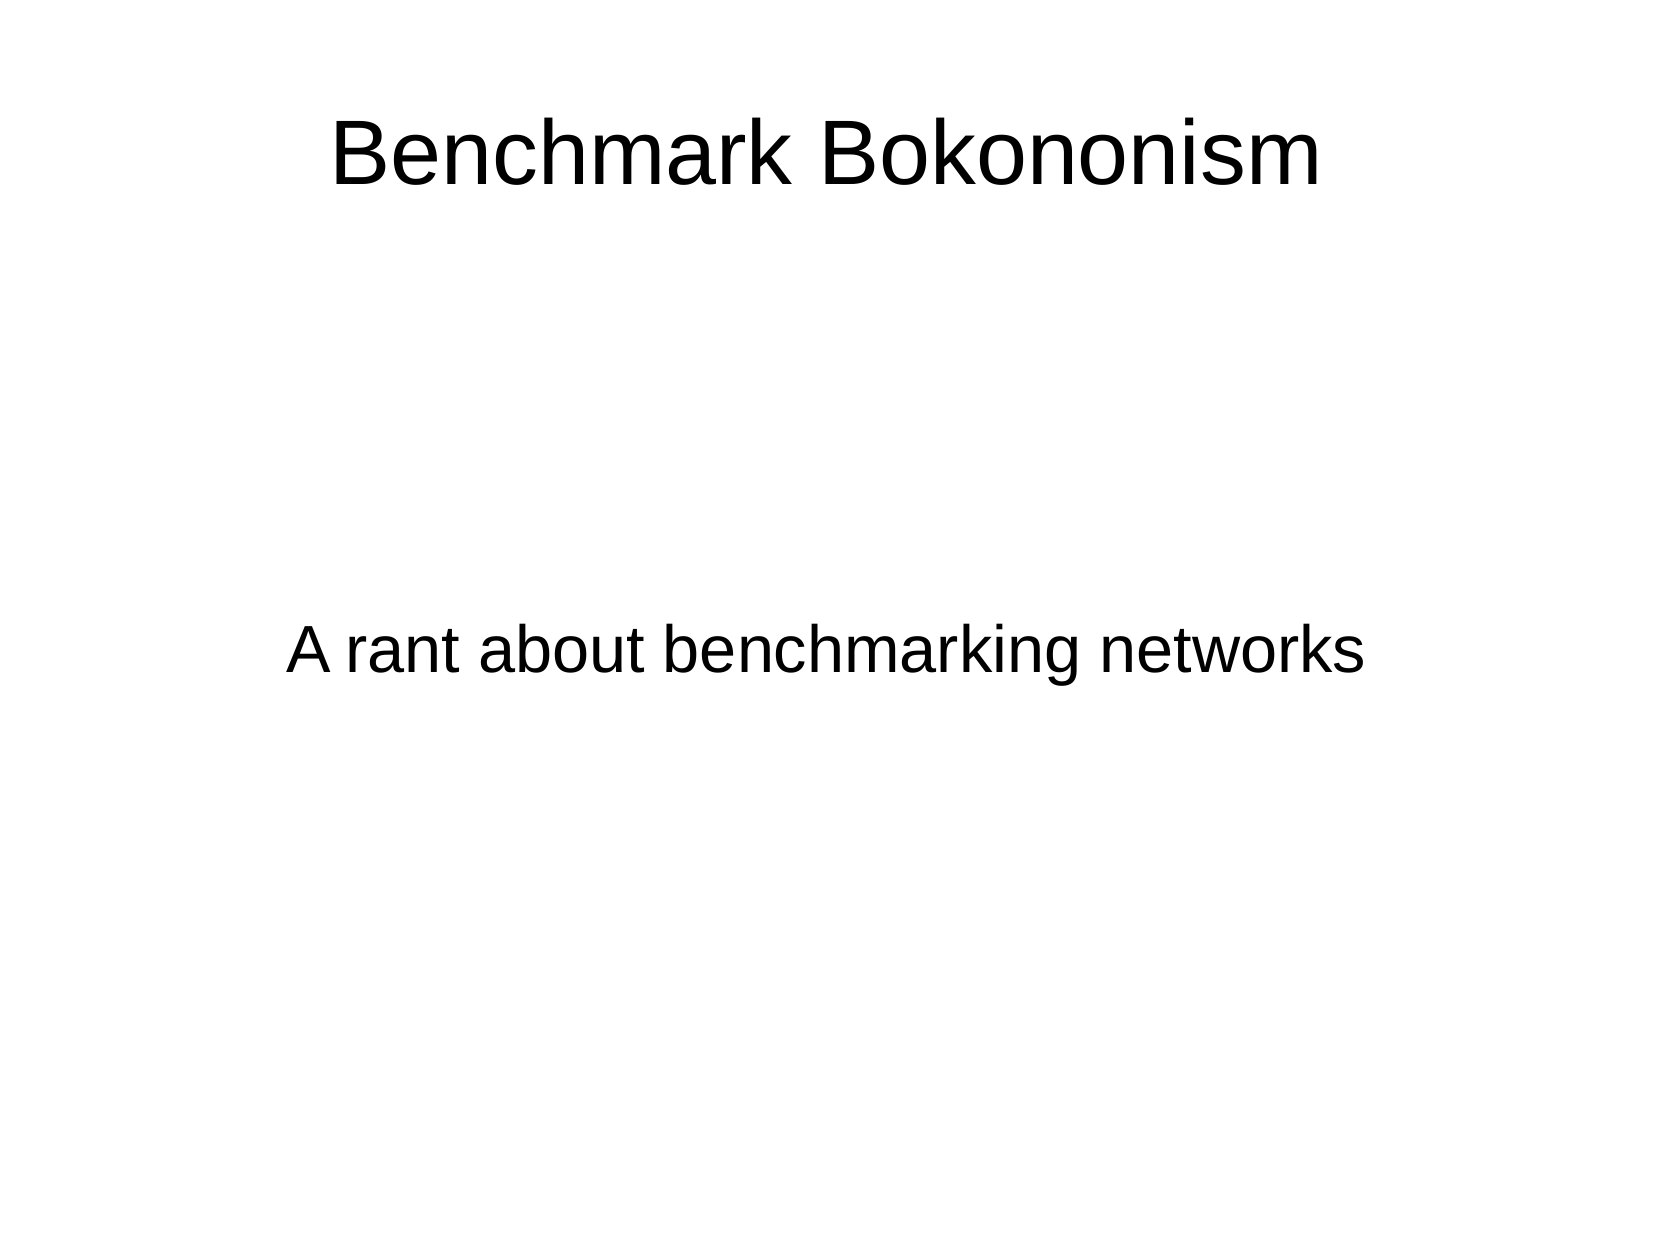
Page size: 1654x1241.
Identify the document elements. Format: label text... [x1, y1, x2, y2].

title Benchmark Bokononism [82, 49, 1571, 257]
subtitle A rant about benchmarking networks [82, 290, 1571, 1010]
